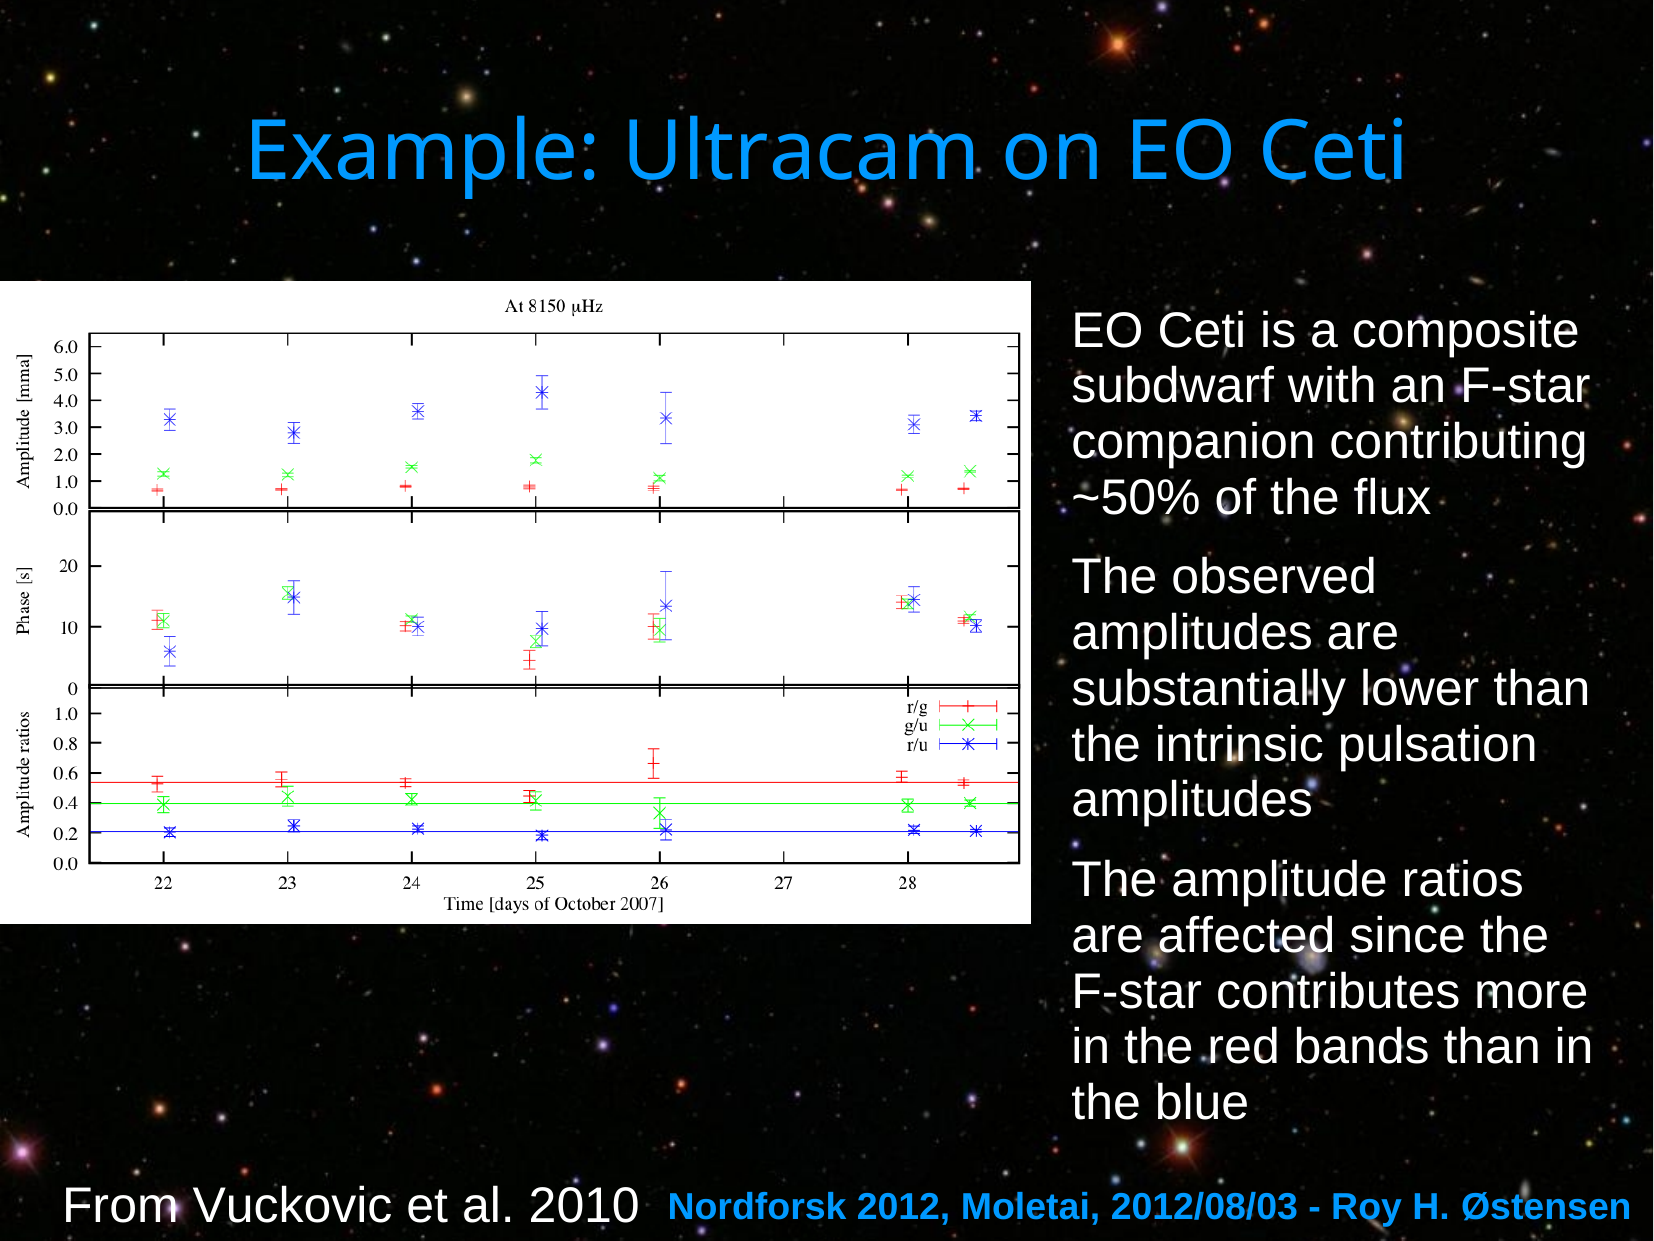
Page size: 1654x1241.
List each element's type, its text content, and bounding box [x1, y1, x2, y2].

picture [0, 0, 1654, 1241]
title Example: Ultracam on EO Ceti [121, 43, 1534, 252]
list EO Ceti is a composite subdwarf with an F-star companion contributing ~50% of the flux The observed amplitudes are substantially lower than the intrinsic pulsation amplitudes The amplitude ratios are affected since the F-star contributes more in the red bands than in the blue [1071, 301, 1603, 1098]
text_box From Vuckovic et al. 2010 [62, 1176, 668, 1235]
